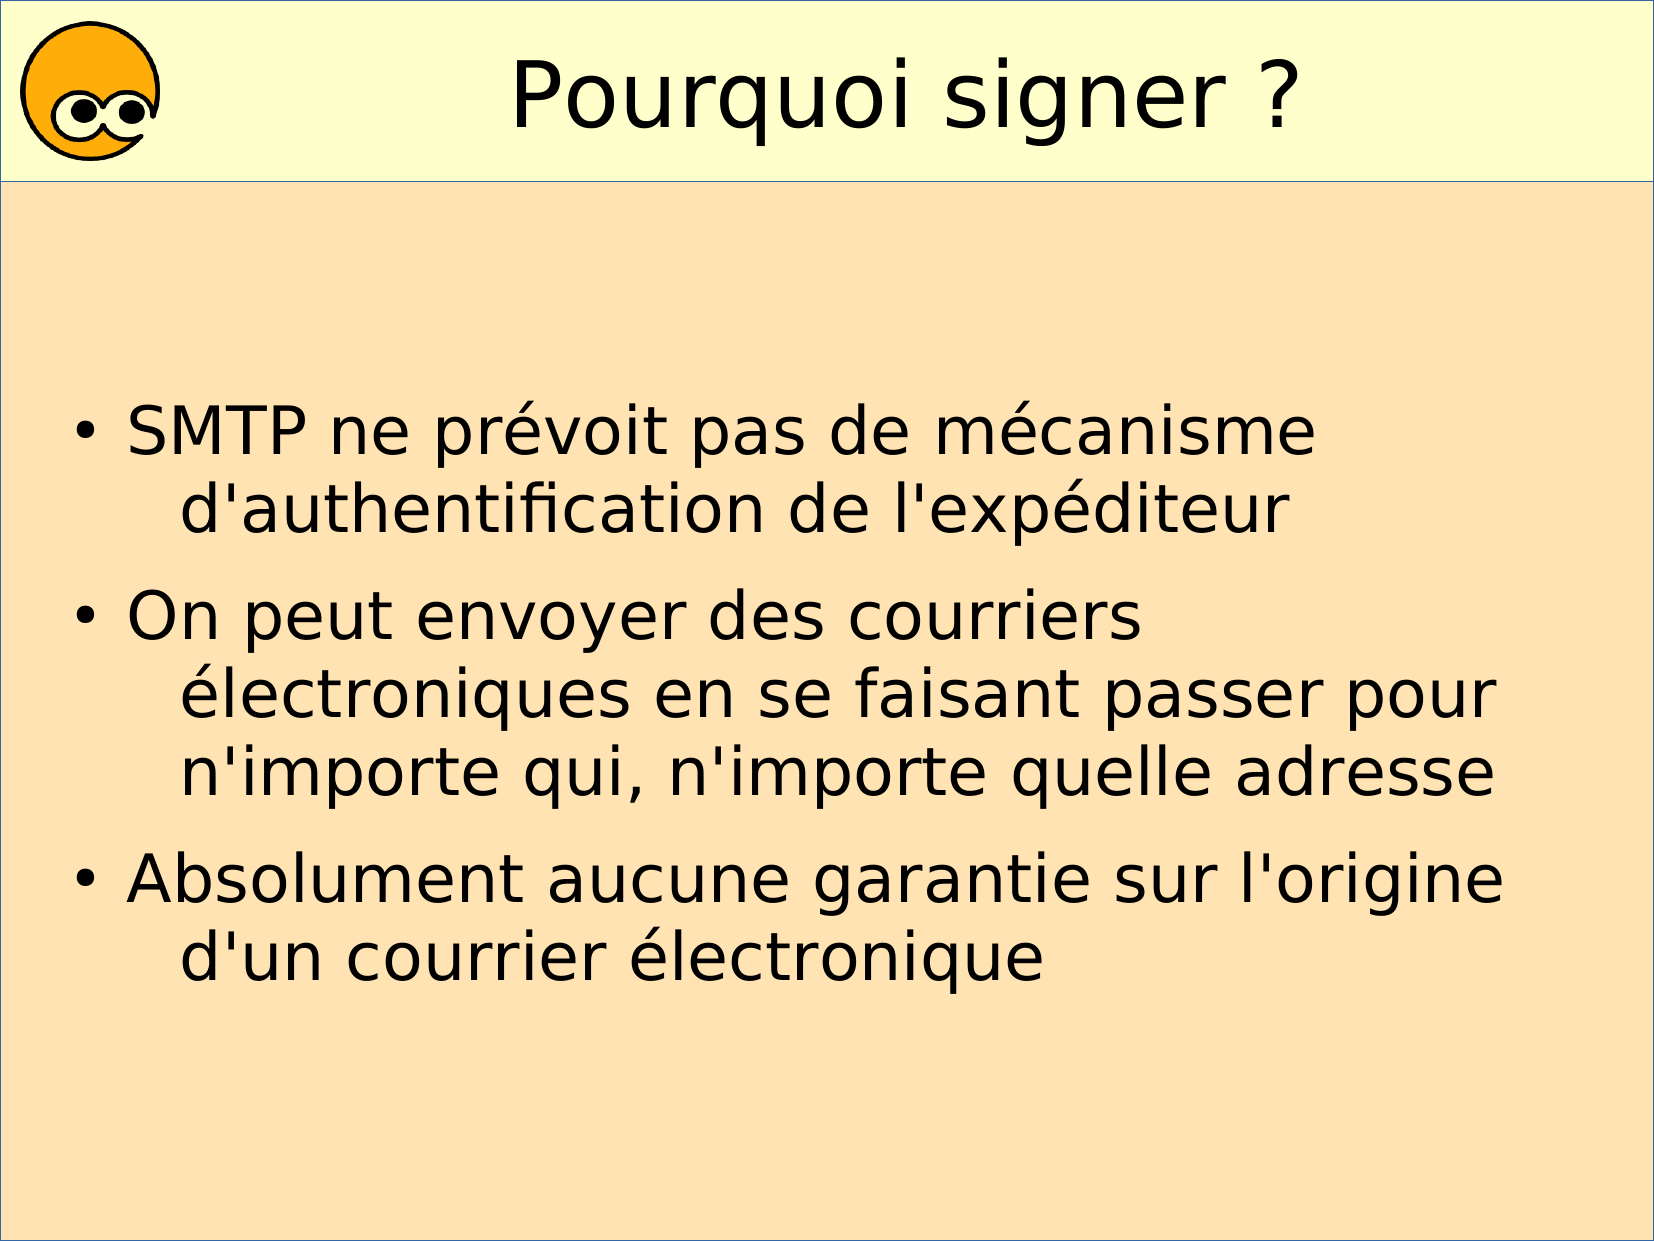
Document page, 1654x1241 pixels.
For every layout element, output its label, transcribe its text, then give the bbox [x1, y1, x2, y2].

picture [20, 21, 160, 161]
list SMTP ne prévoit pas de mécanisme d'authentification de l'expéditeur On peut envoyer des courriers électroniques en se faisant passer pour n'importe qui, n'importe quelle adresse Absolument aucune garantie sur l'origine d'un courrier électronique [38, 392, 1606, 997]
title Pourquoi signer ? [207, 35, 1607, 156]
